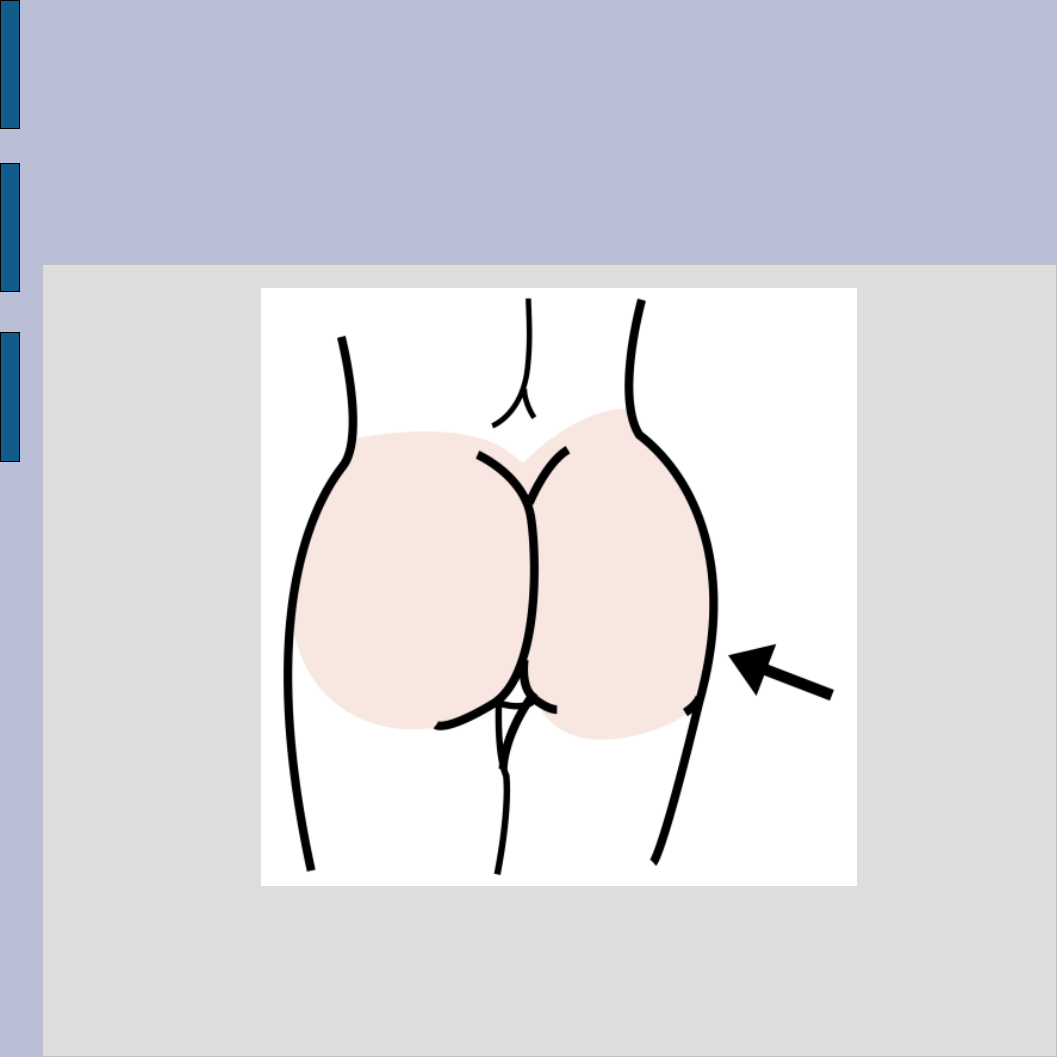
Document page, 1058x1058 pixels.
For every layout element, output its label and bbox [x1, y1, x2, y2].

picture [261, 288, 857, 886]
